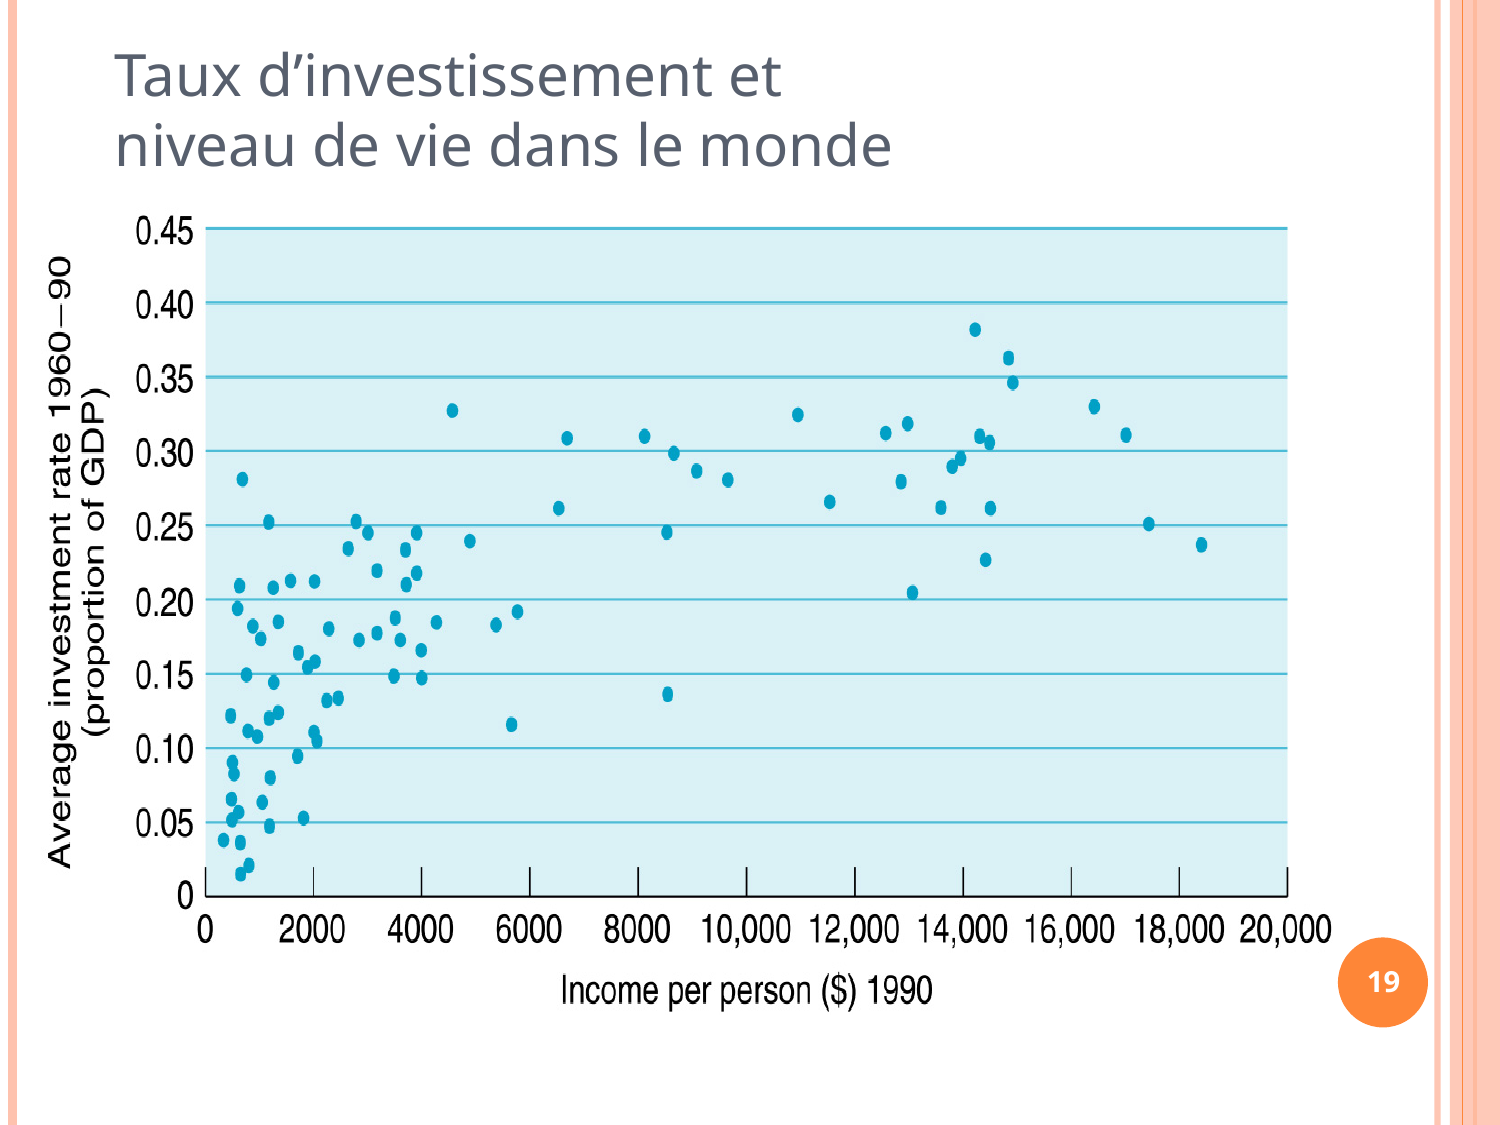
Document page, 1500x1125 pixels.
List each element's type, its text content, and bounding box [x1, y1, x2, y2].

slide_number <numéro> [1333, 940, 1434, 1027]
text_box Taux d’investissement et niveau de vie dans le monde [100, 30, 1424, 186]
picture [41, 207, 1334, 1015]
